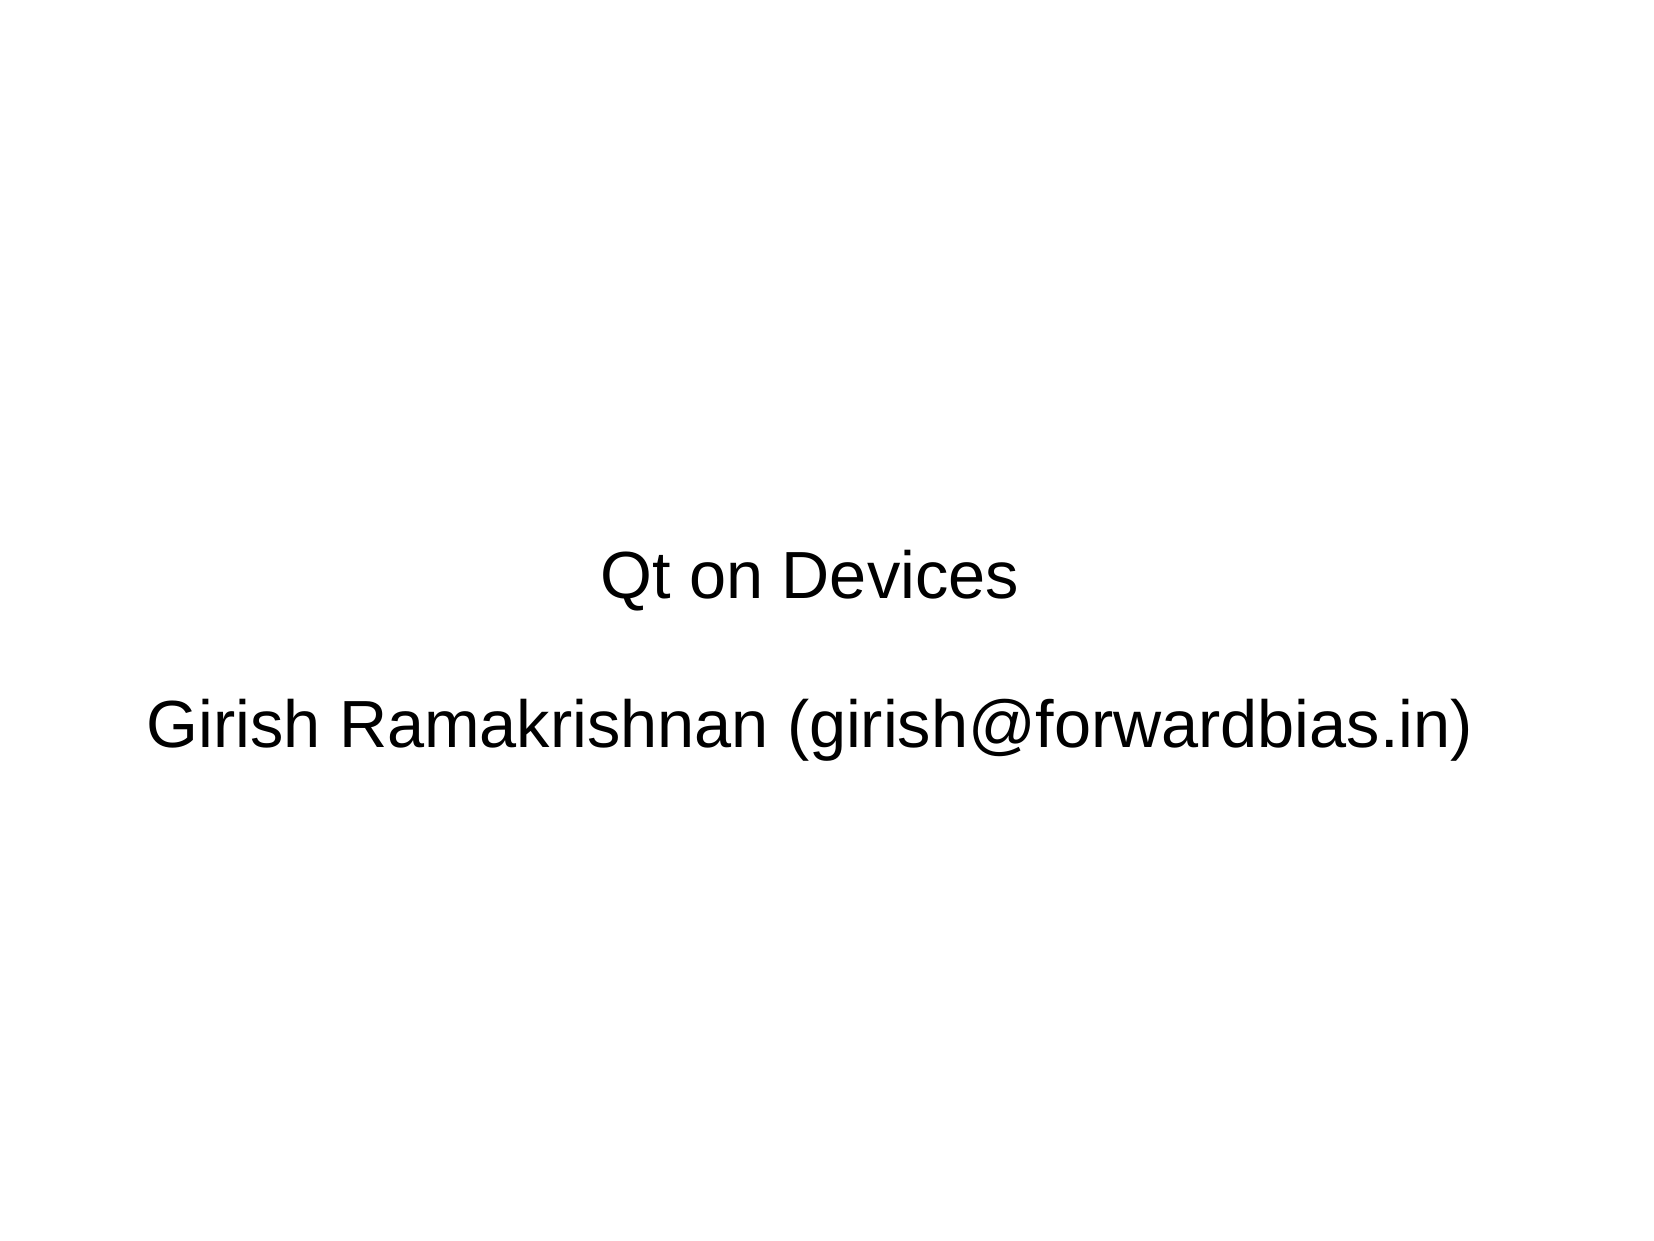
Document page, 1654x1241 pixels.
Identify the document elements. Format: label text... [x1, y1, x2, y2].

subtitle Qt on Devices Girish Ramakrishnan (girish@forwardbias.in) [82, 290, 1538, 1010]
